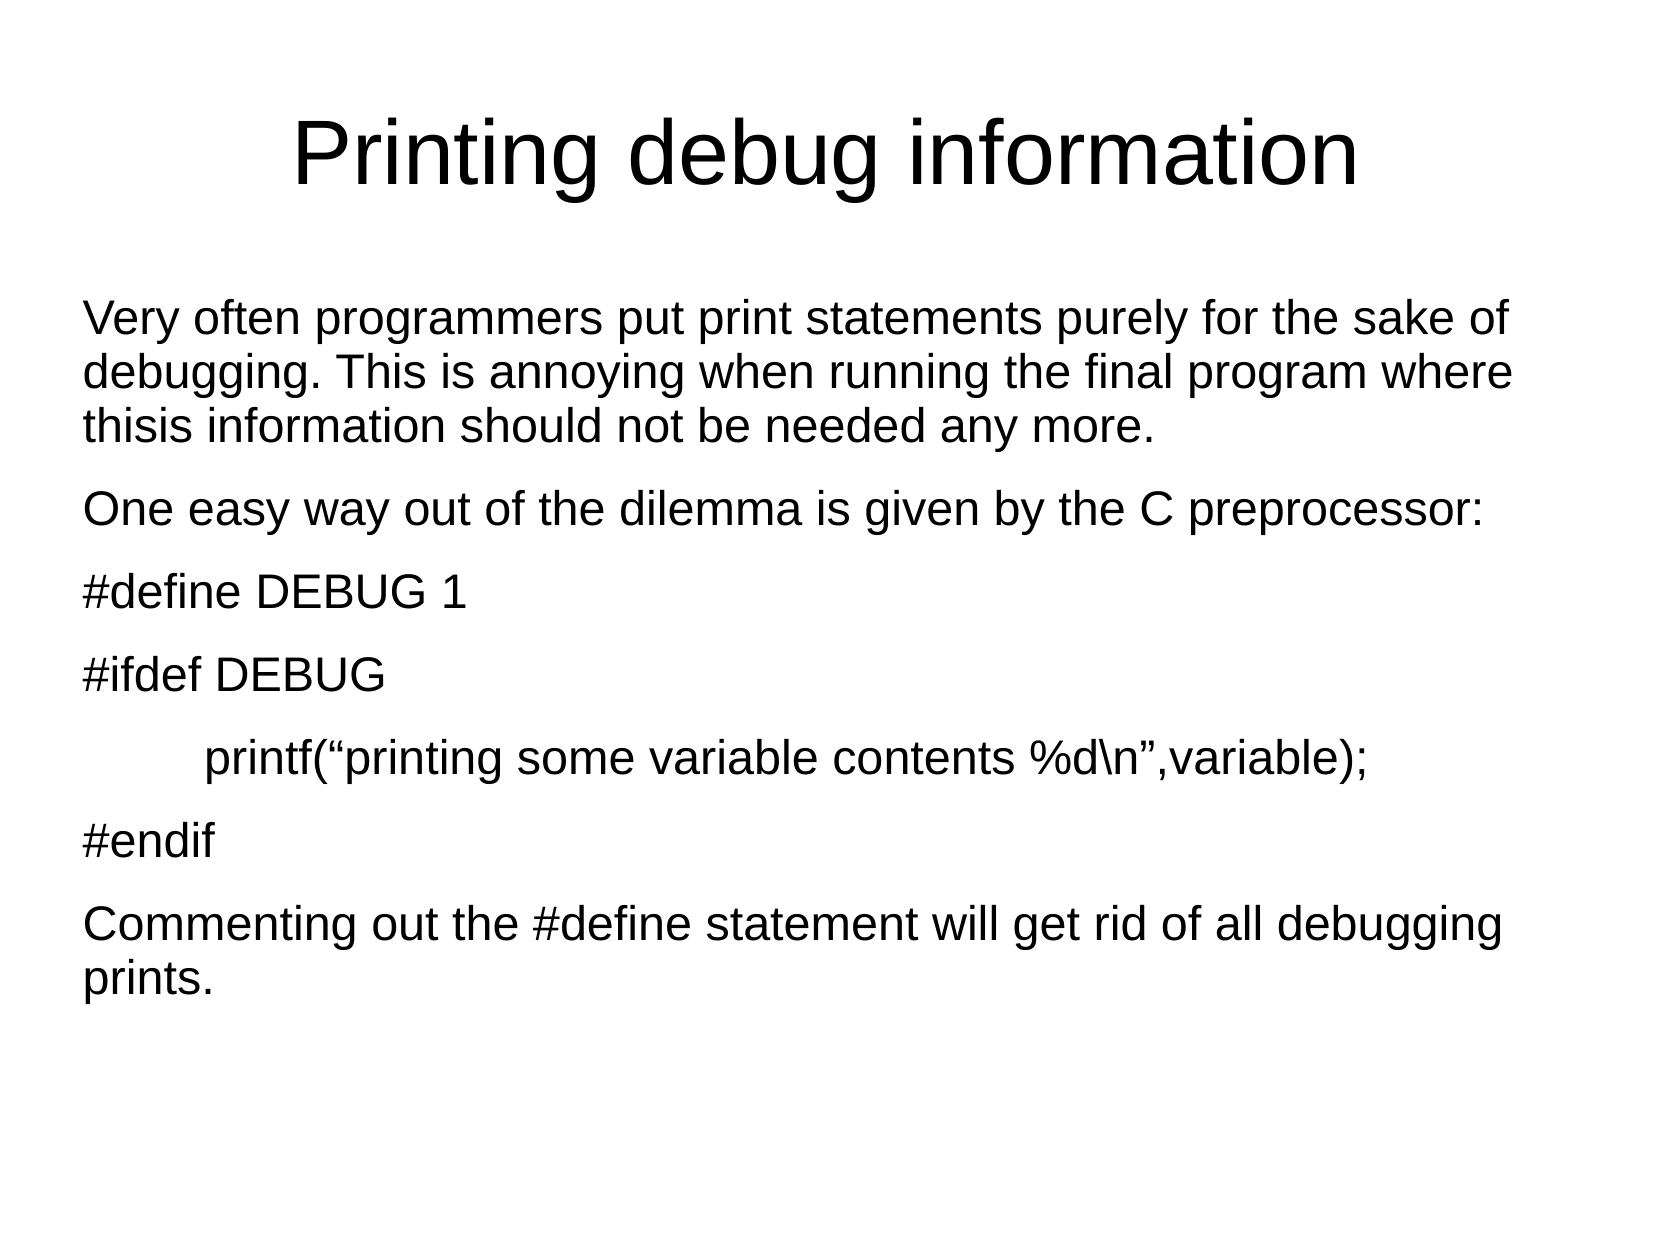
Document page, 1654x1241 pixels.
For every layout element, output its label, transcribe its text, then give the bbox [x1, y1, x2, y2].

title Printing debug information [82, 49, 1571, 257]
list Very often programmers put print statements purely for the sake of debugging. This is annoying when running the final program where thisis information should not be needed any more. One easy way out of the dilemma is given by the C preprocessor: #define DEBUG 1 #ifdef DEBUG printf(“printing some variable contents %d\n”,variable); #endif Commenting out the #define statement will get rid of all debugging prints. [82, 290, 1571, 1010]
